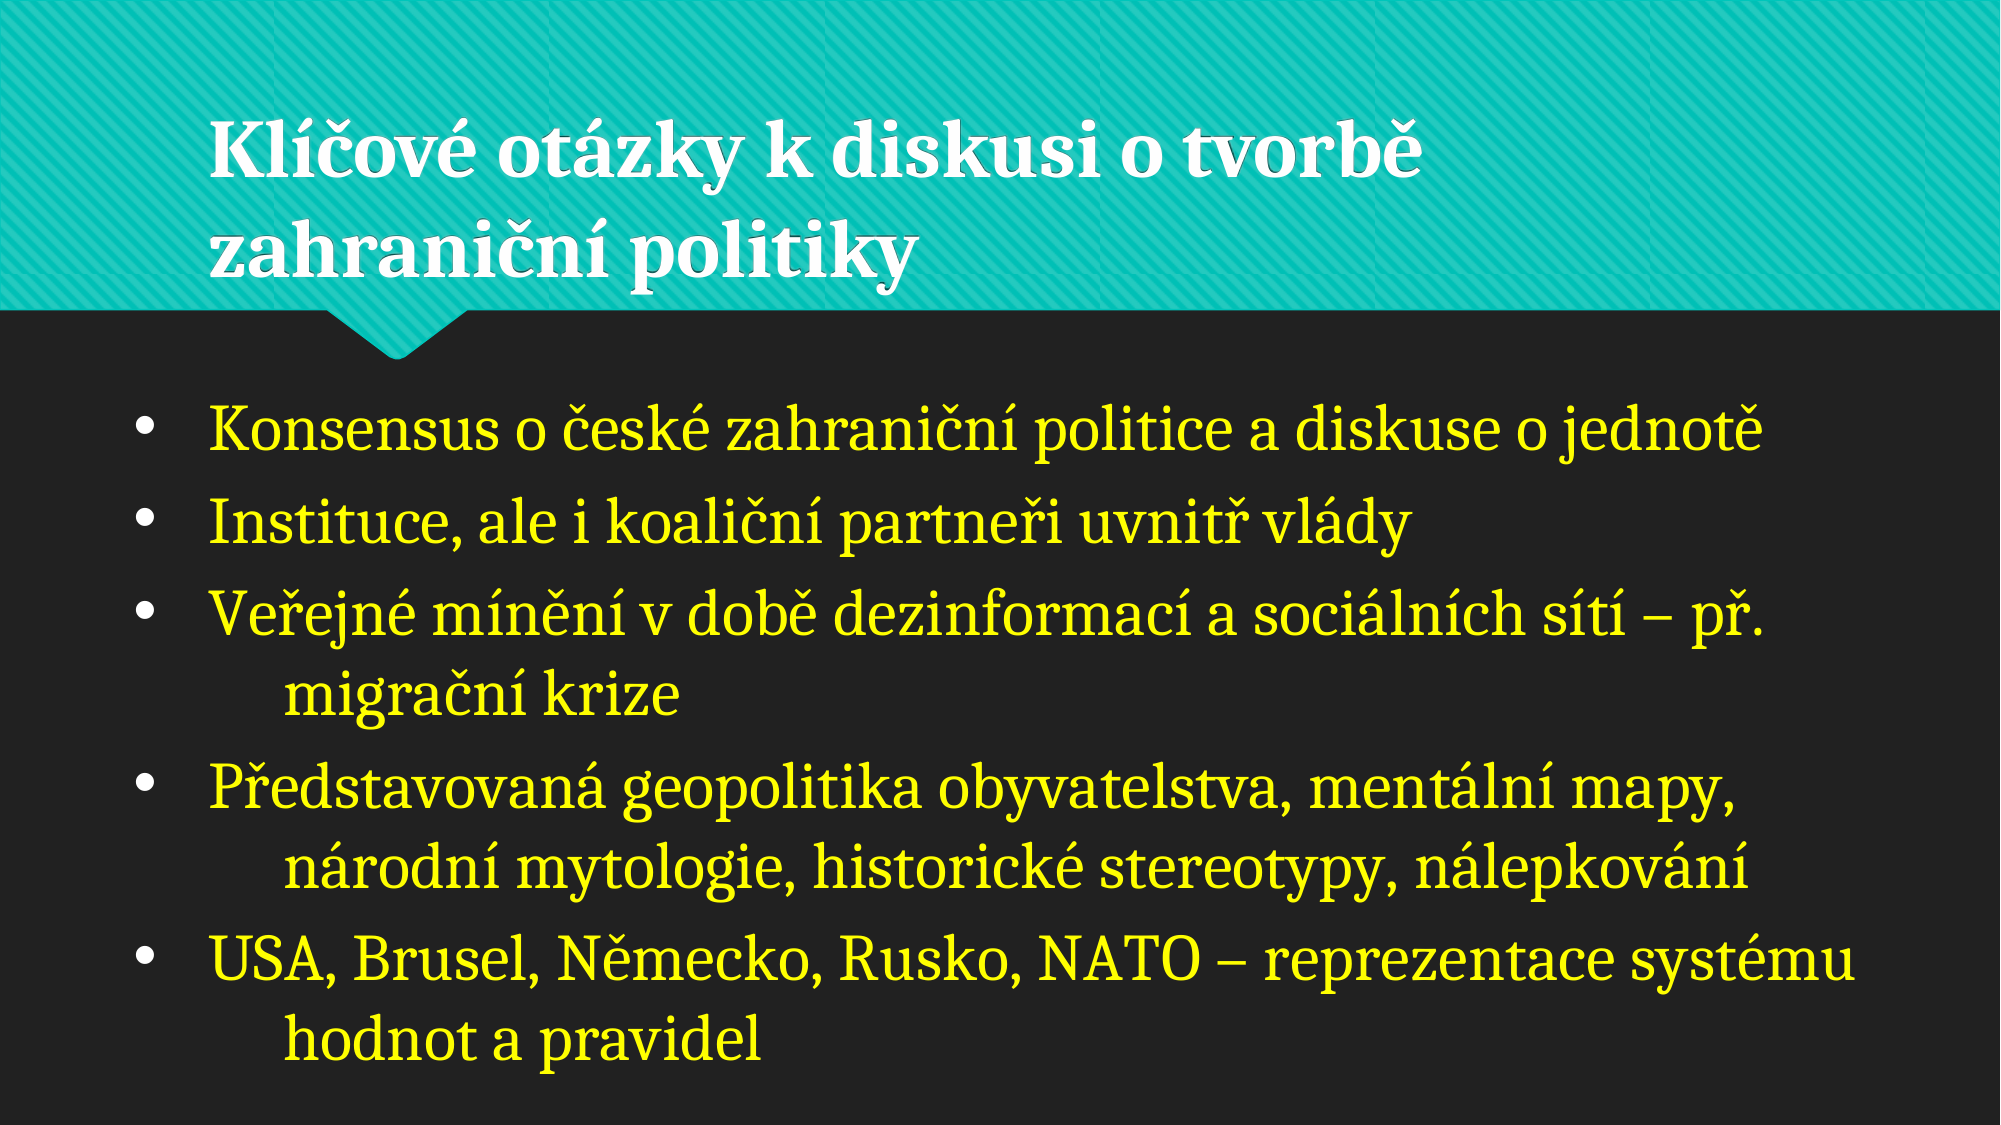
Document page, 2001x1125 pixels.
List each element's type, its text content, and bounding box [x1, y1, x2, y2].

text_box Konsensus o české zahraniční politice a diskuse o jednotě Instituce, ale i koaliční partneři uvnitř vlády Veřejné mínění v době dezinformací a sociálních sítí – př. migrační krize Představovaná geopolitika obyvatelstva, mentální mapy, národní mytologie, historické stereotypy, nálepkování USA, Brusel, Německo, Rusko, NATO – reprezentace systému hodnot a pravidel [118, 377, 1947, 1081]
title Klíčové otázky k diskusi o tvorbě zahraniční politiky [193, 86, 2000, 246]
